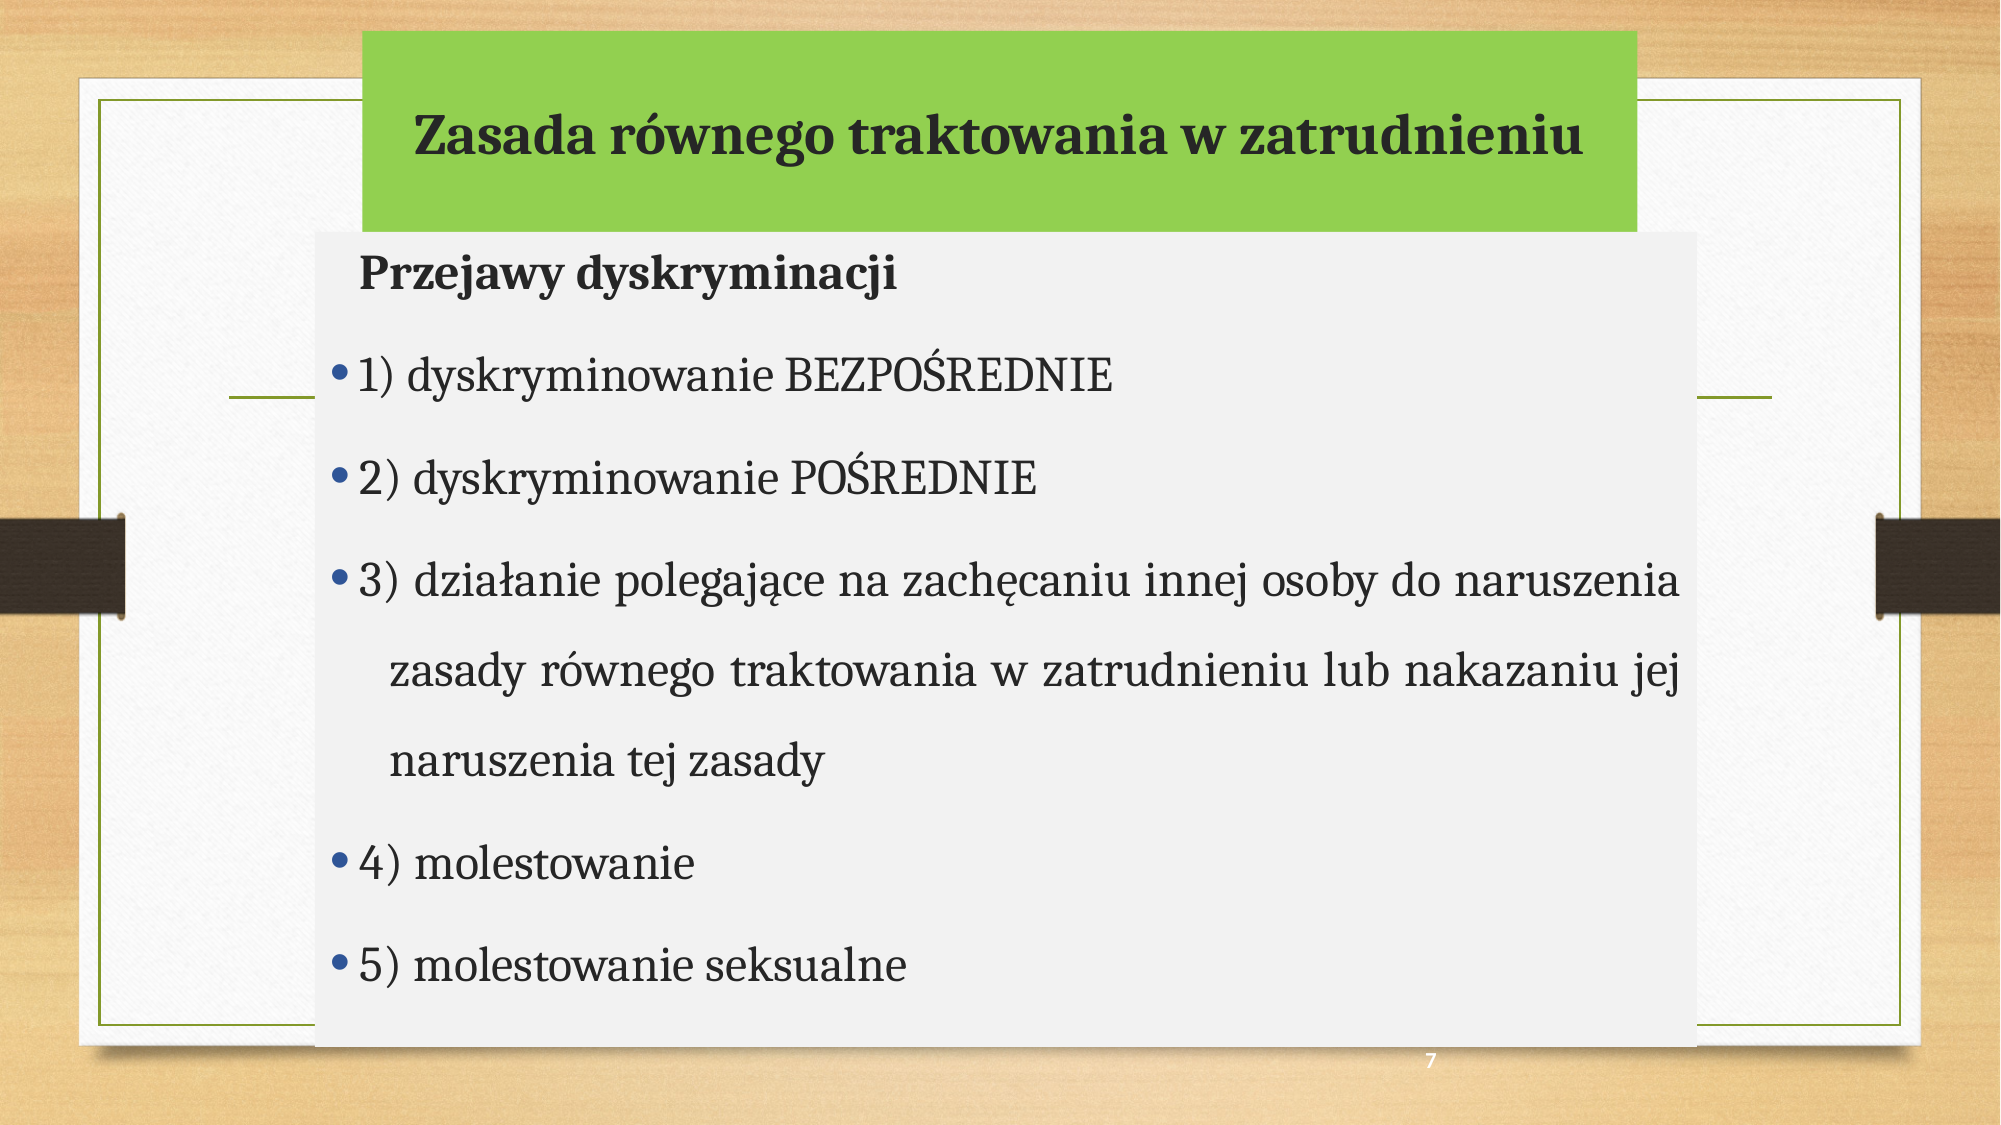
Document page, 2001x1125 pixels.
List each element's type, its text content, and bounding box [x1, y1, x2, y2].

text_box [1391, 1028, 1471, 1089]
list Przejawy dyskryminacji 1) dyskryminowanie BEZPOŚREDNIE 2) dyskryminowanie POŚREDNIE 3) działanie polegające na zachęcaniu innej osoby do naruszenia zasady równego traktowania w zatrudnieniu lub nakazaniu jej naruszenia tej zasady 4) molestowanie 5) molestowanie seksualne [314, 231, 1697, 1047]
title Zasada równego traktowania w zatrudnieniu [362, 30, 1638, 231]
